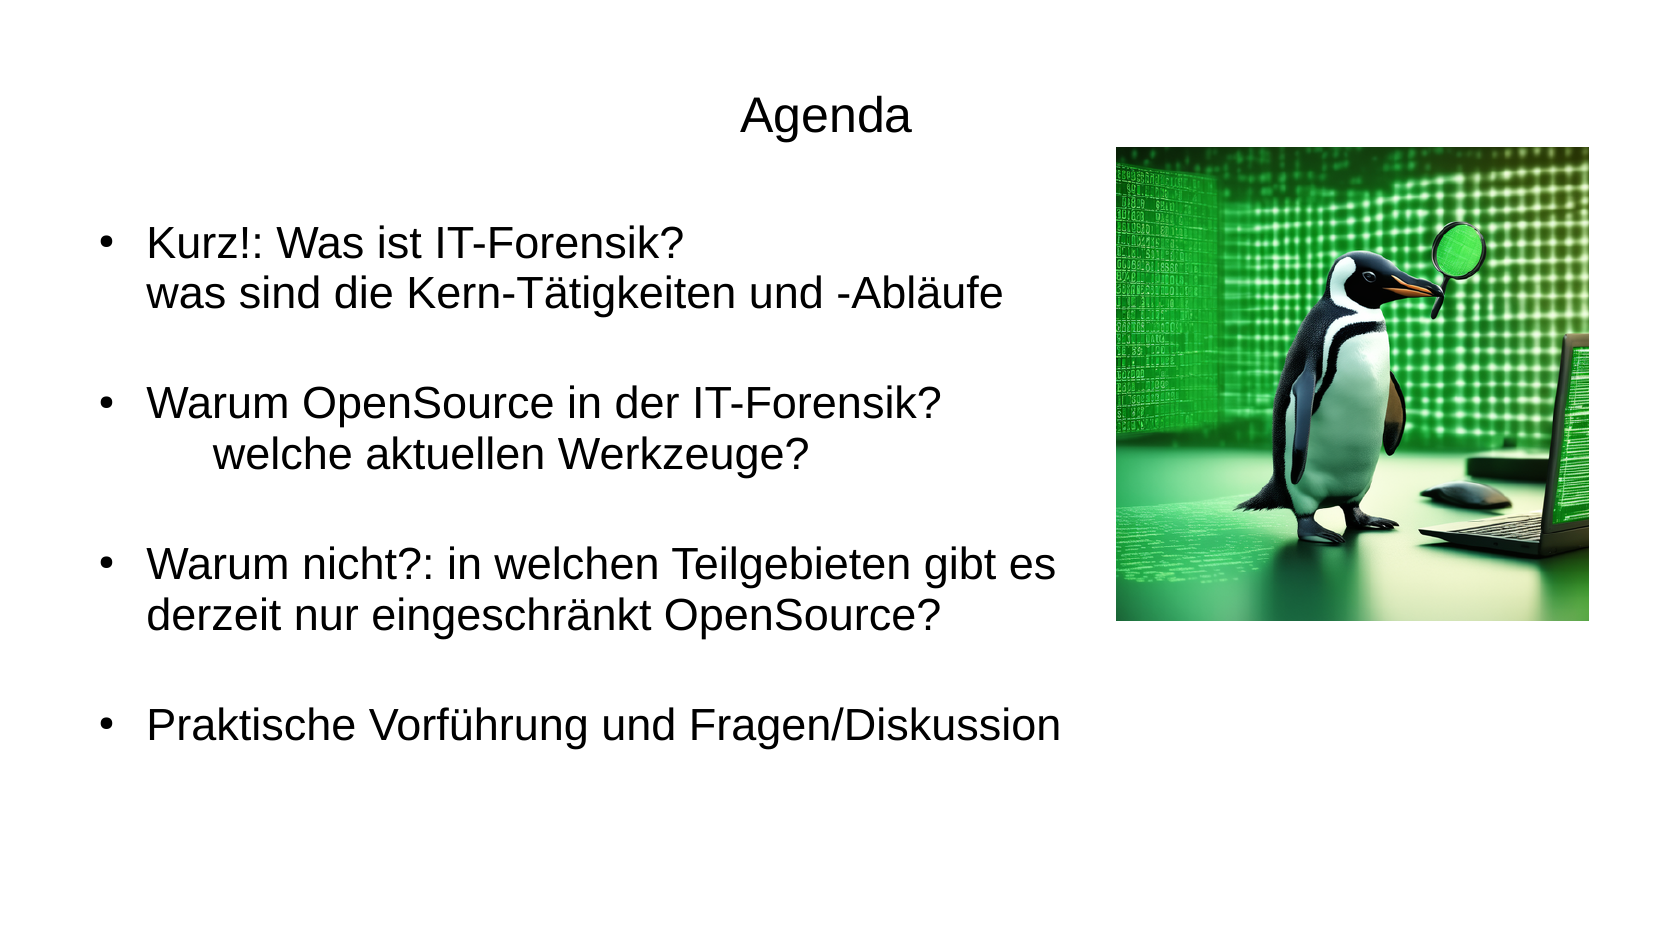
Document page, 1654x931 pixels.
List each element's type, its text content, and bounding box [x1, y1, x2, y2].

picture [1116, 147, 1589, 621]
list Kurz!: Was ist IT-Forensik? was sind die Kern-Tätigkeiten und -Abläufe Warum OpenSource in der IT-Forensik? welche aktuellen Werkzeuge? Warum nicht?: in welchen Teilgebieten gibt es derzeit nur eingeschränkt OpenSource? Praktische Vorführung und Fragen/Diskussion [82, 217, 1571, 758]
title Agenda [82, 37, 1571, 193]
